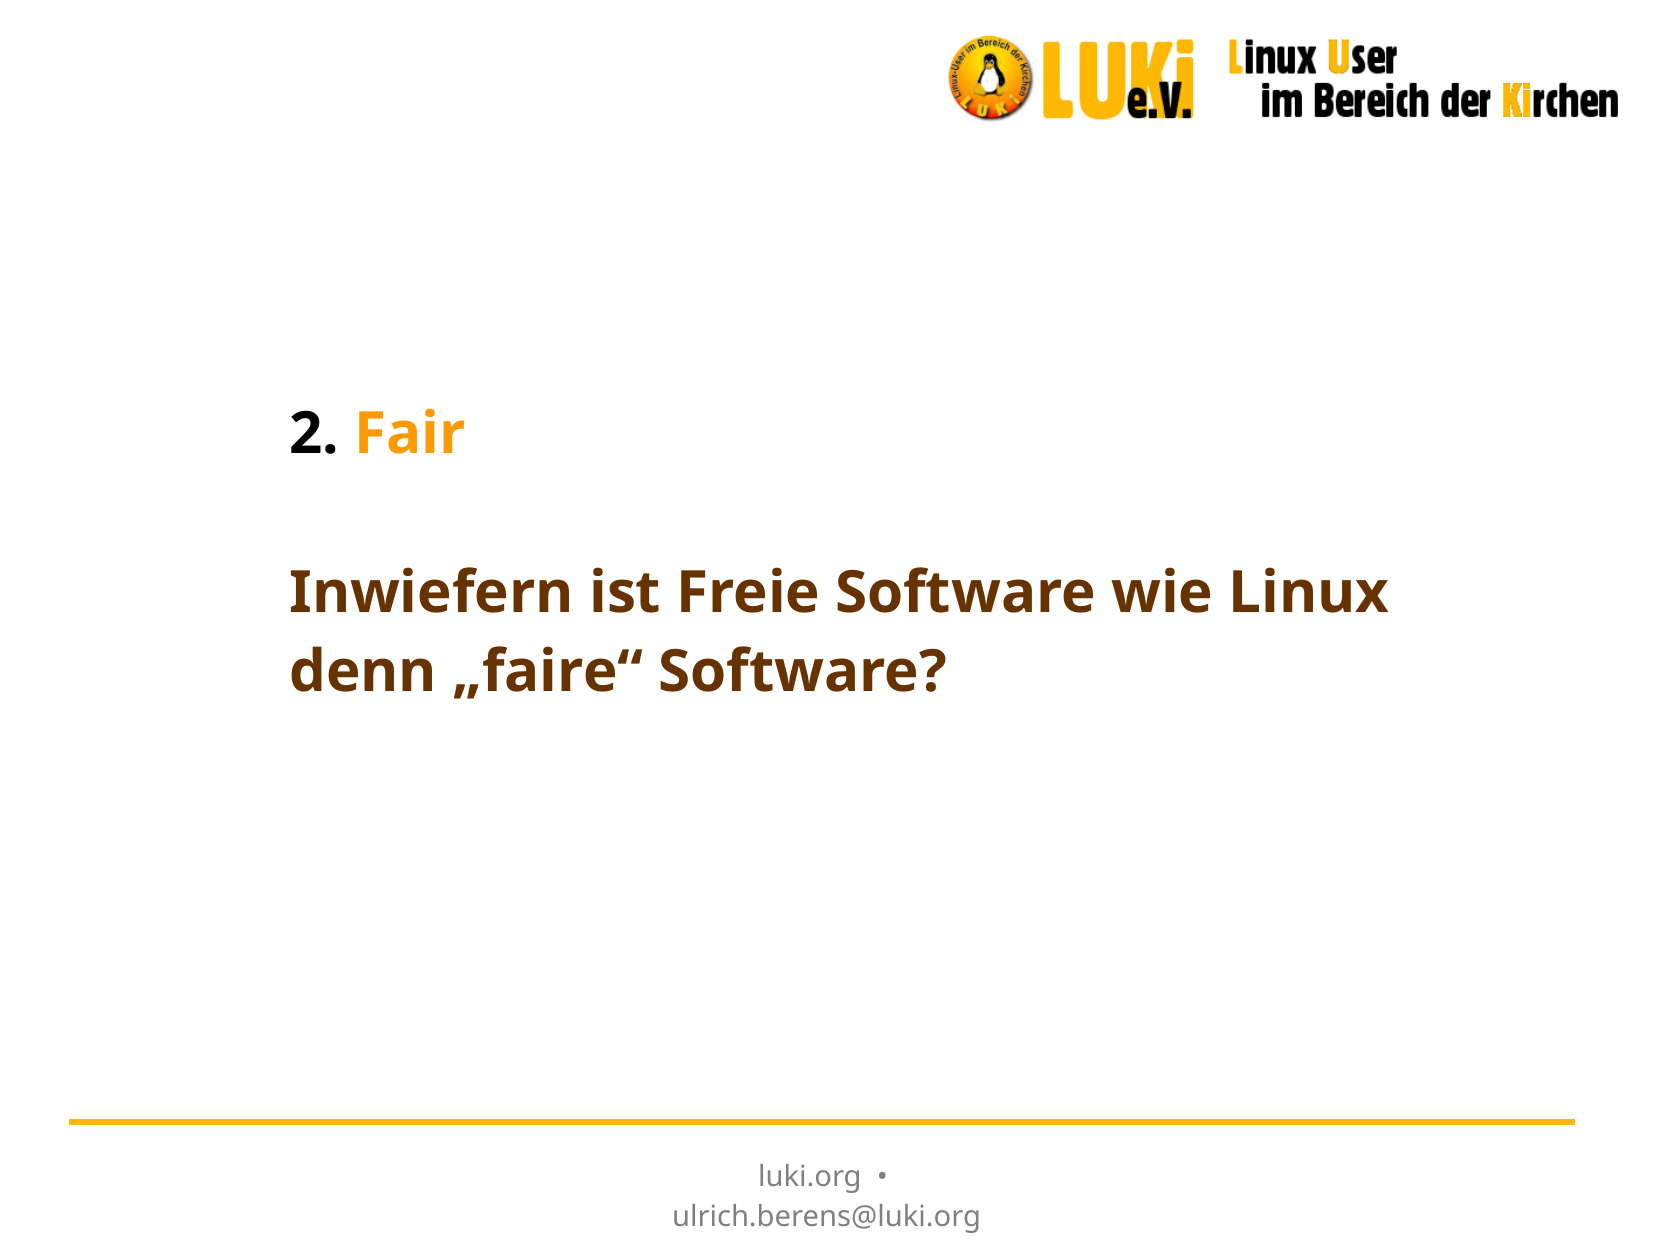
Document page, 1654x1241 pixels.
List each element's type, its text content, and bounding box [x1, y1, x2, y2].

text_box Fair Inwiefern ist Freie Software wie Linux denn „faire“ Software? [265, 383, 1536, 672]
picture [944, 29, 1625, 130]
text_box luki.org • ulrich.berens@luki.org [590, 1144, 1063, 1201]
